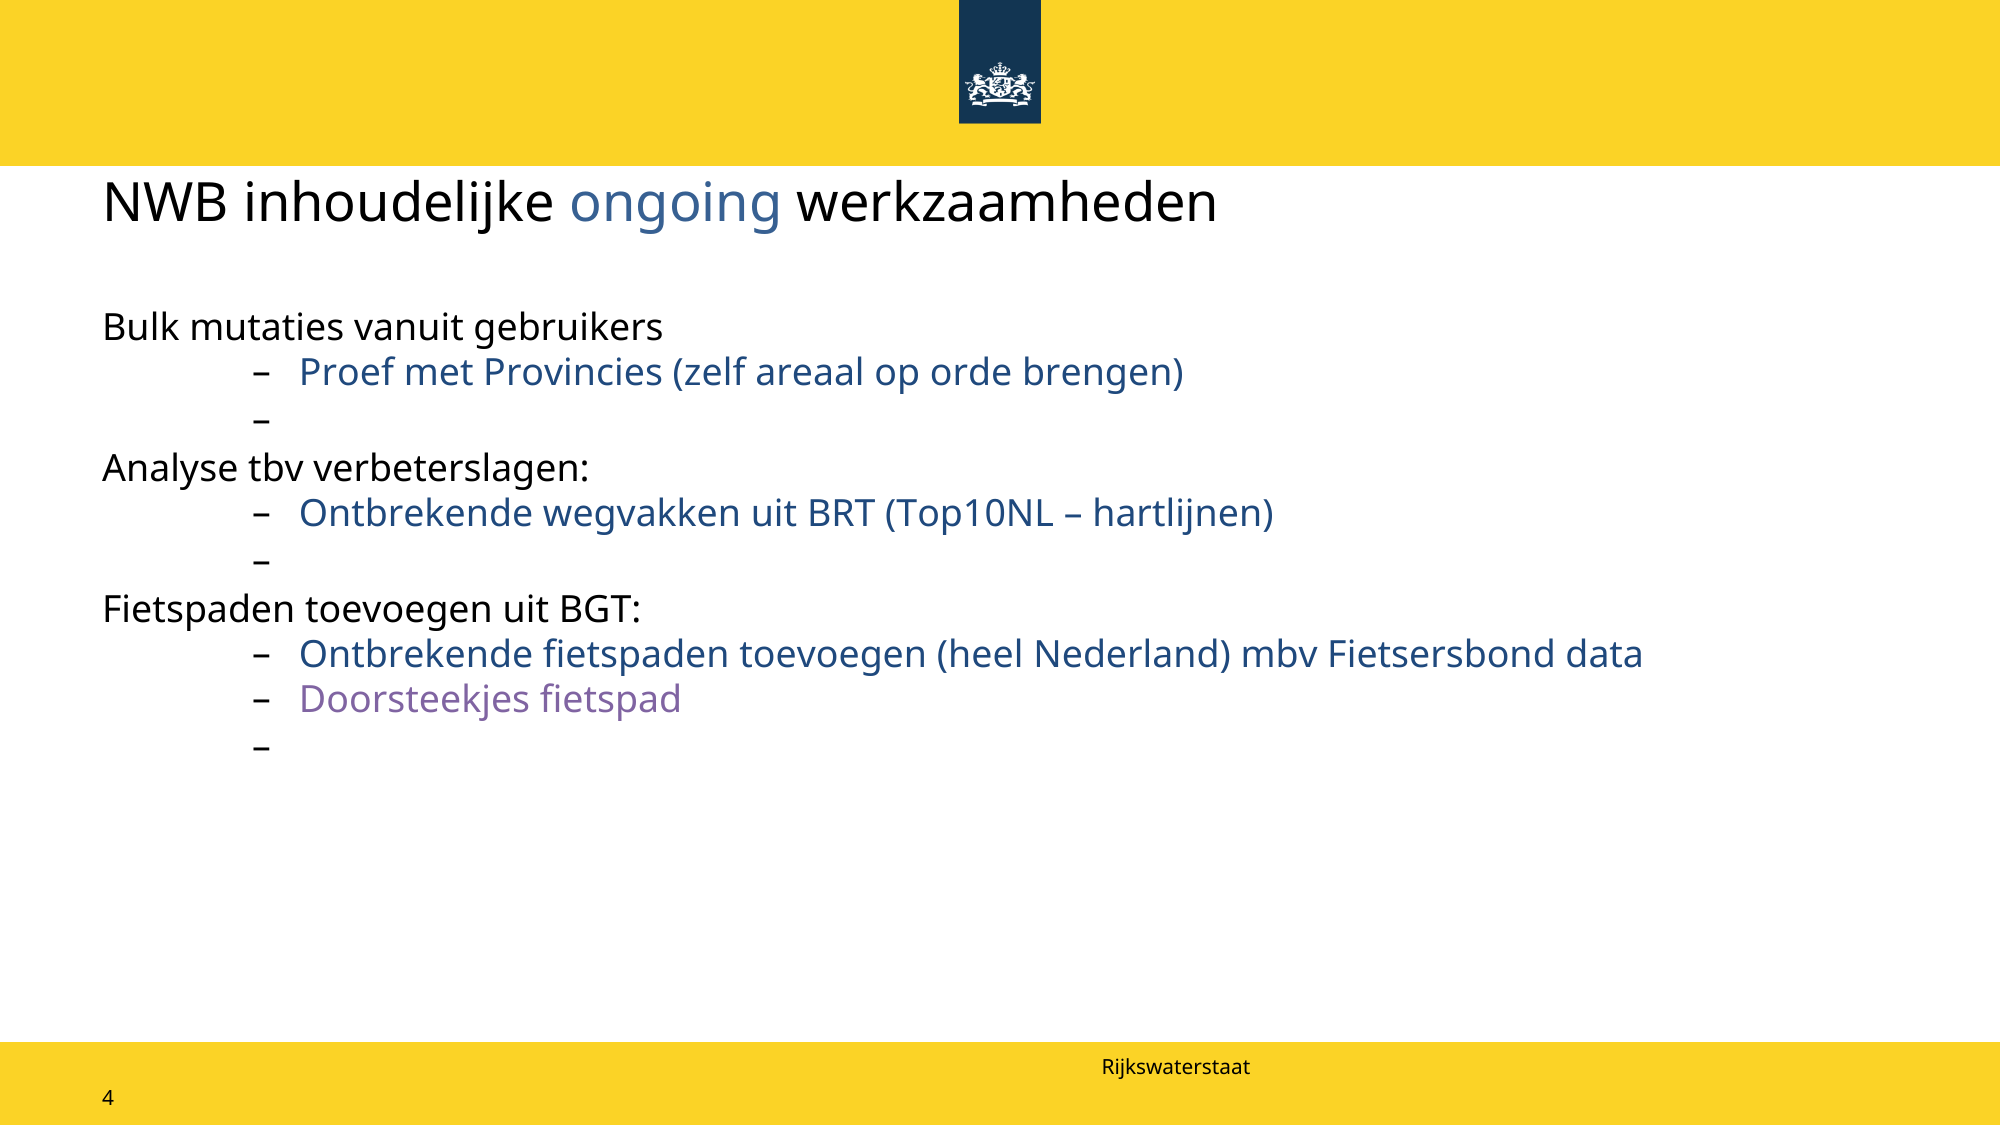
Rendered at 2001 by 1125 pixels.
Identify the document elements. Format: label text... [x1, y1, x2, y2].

text_box 4 [102, 1084, 519, 1105]
title NWB inhoudelijke ongoing werkzaamheden [102, 162, 1940, 244]
list Bulk mutaties vanuit gebruikers Proef met Provincies (zelf areaal op orde brengen) Analyse tbv verbeterslagen: Ontbrekende wegvakken uit BRT (Top10NL – hartlijnen) Fietspaden toevoegen uit BGT: Ontbrekende fietspaden toevoegen (heel Nederland) mbv Fietsersbond data Doorsteekjes fietspad [102, 302, 1940, 1019]
